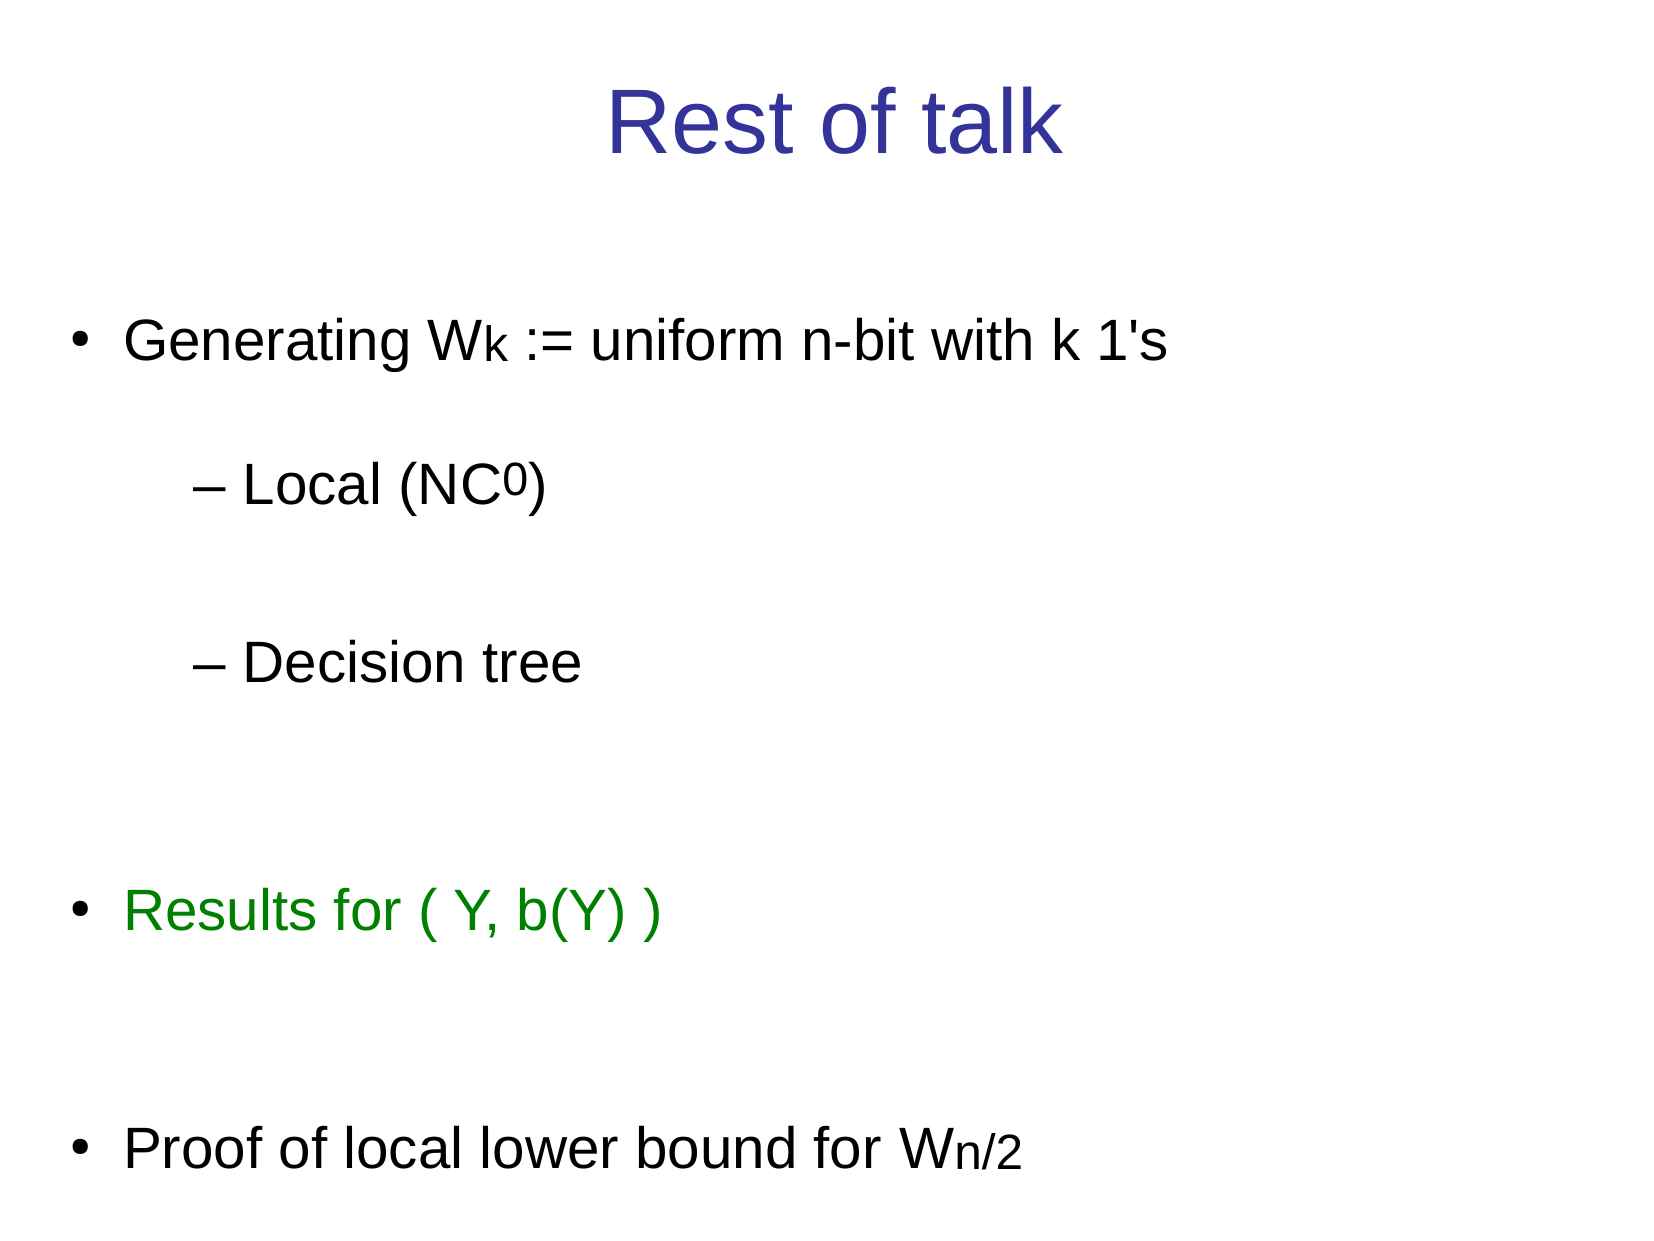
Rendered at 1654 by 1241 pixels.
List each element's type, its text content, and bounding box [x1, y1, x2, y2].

title Rest of talk [131, 18, 1538, 226]
list Generating Wk := uniform n-bit with k 1's – Local (NC0) – Decision tree Results for ( Y, b(Y) ) Proof of local lower bound for Wn/2 [37, 300, 1613, 1241]
